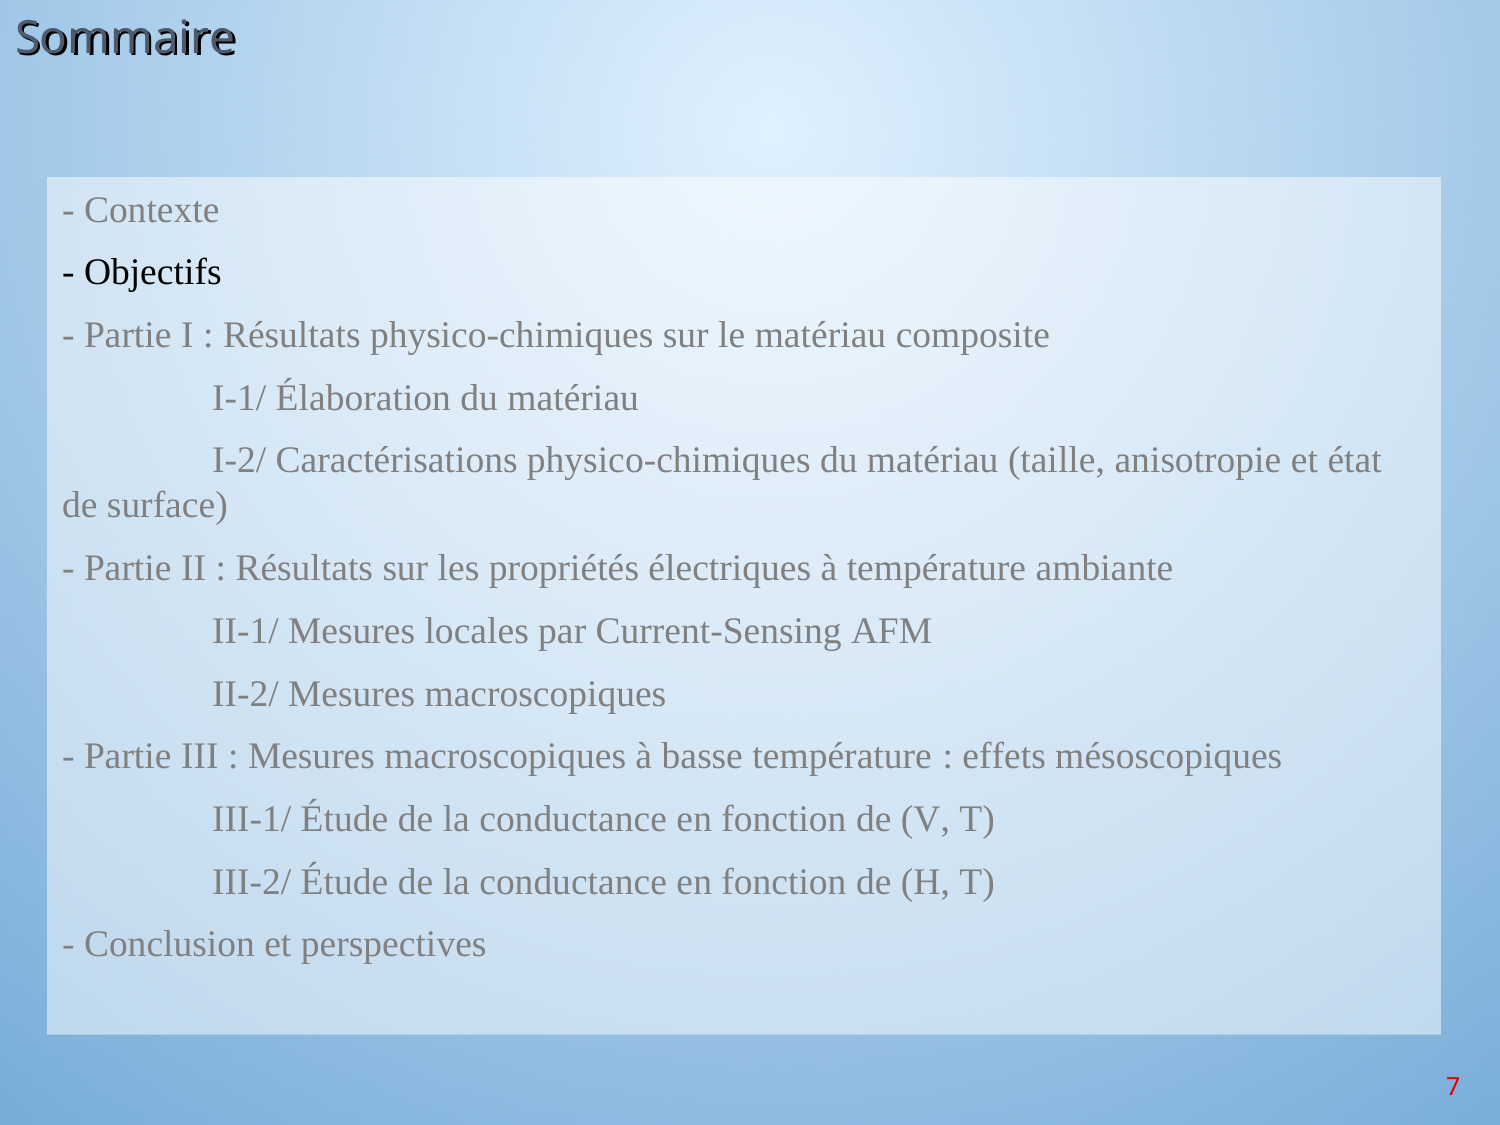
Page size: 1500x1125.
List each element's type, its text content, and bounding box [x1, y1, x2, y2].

picture [0, 0, 1500, 1125]
text_box - Contexte - Objectifs - Partie I : Résultats physico-chimiques sur le matériau composite I-1/ Élaboration du matériau I-2/ Caractérisations physico-chimiques du matériau (taille, anisotropie et état de surface) - Partie II : Résultats sur les propriétés électriques à température ambiante II-1/ Mesures locales par Current-Sensing AFM II-2/ Mesures macroscopiques - Partie III : Mesures macroscopiques à basse température : effets mésoscopiques III-1/ Étude de la conductance en fonction de (V, T) III-2/ Étude de la conductance en fonction de (H, T) - Conclusion et perspectives [47, 177, 1441, 1035]
title Sommaire [0, 0, 1489, 83]
text_box <numéro> [1349, 1062, 1476, 1103]
